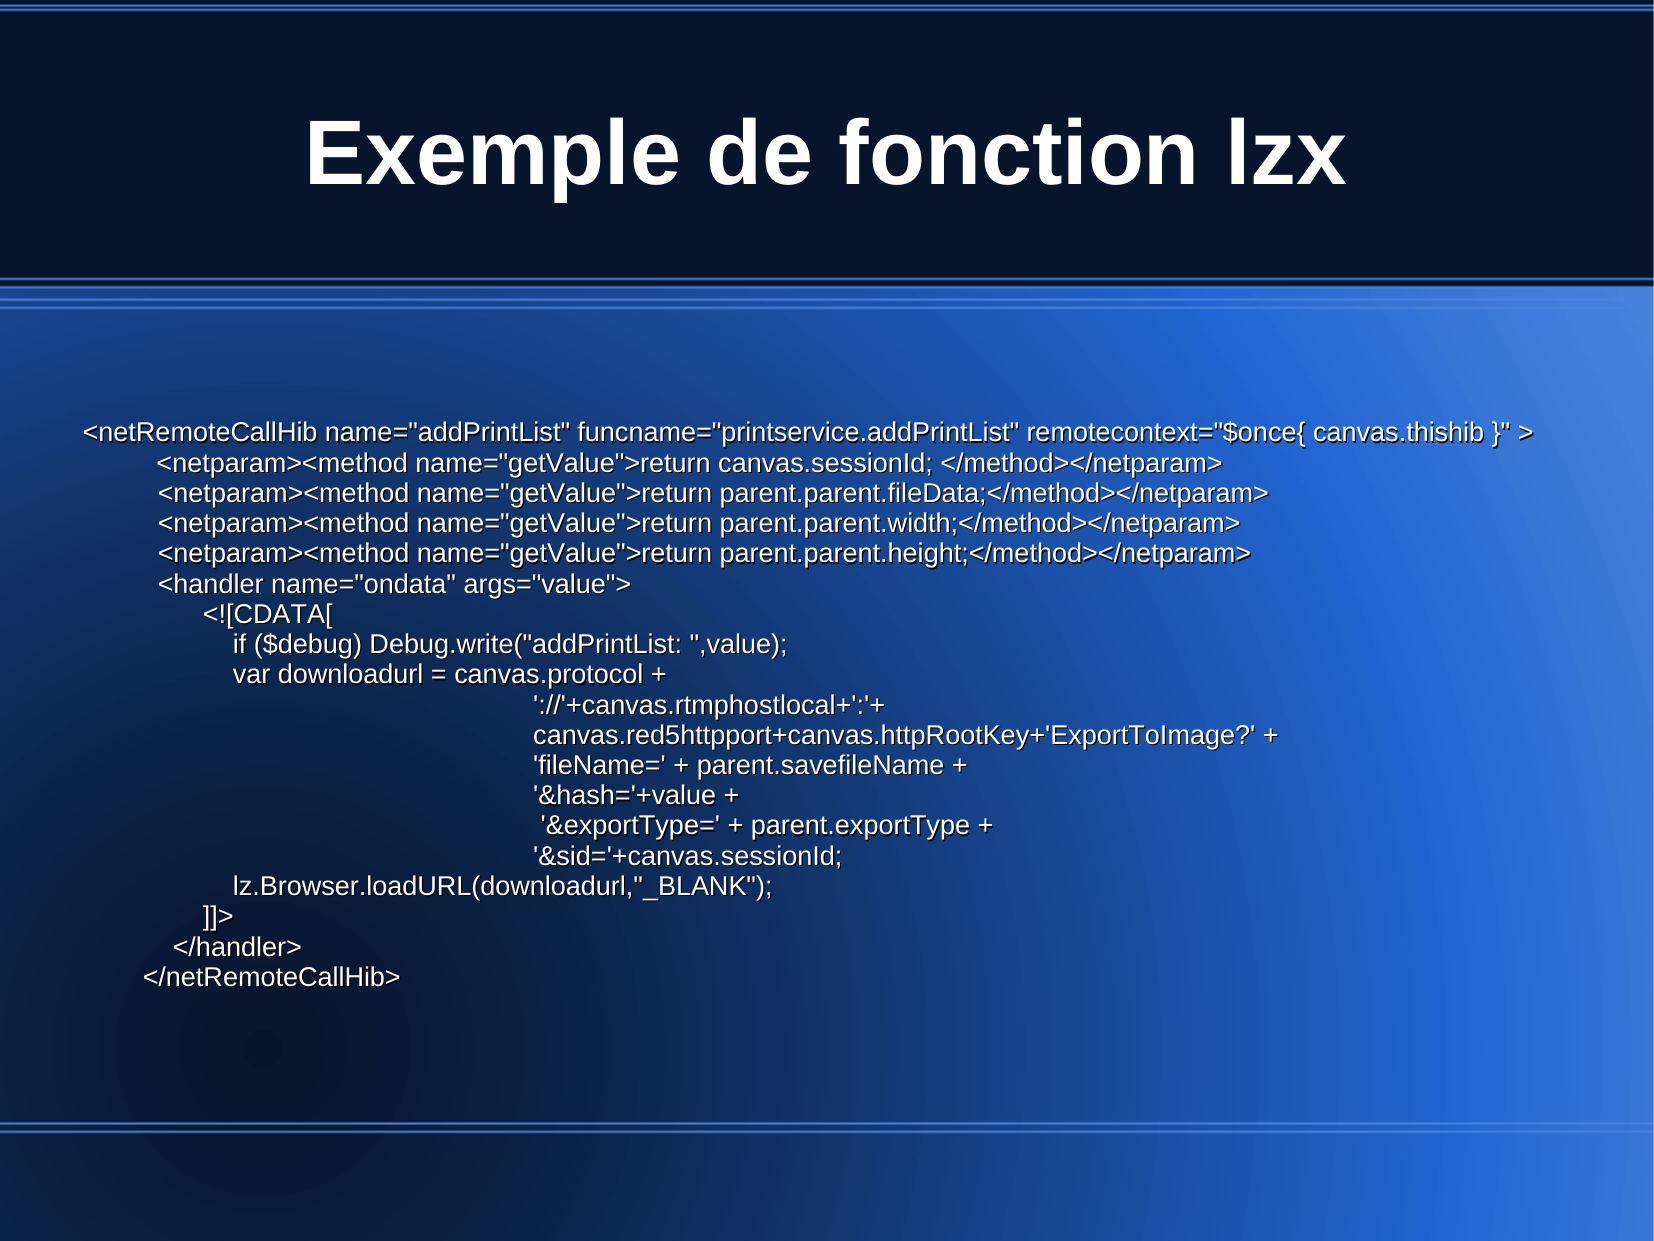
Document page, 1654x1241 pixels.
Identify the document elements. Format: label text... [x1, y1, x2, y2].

picture [0, 0, 1654, 1241]
title Exemple de fonction lzx [82, 49, 1571, 257]
list <netRemoteCallHib name="addPrintList" funcname="printservice.addPrintList" remotecontext="$once{ canvas.thishib }" > <netparam><method name="getValue">return canvas.sessionId; </method></netparam> <netparam><method name="getValue">return parent.parent.fileData;</method></netparam> <netparam><method name="getValue">return parent.parent.width;</method></netparam> <netparam><method name="getValue">return parent.parent.height;</method></netparam> <handler name="ondata" args="value"> <![CDATA[ if ($debug) Debug.write("addPrintList: ",value); var downloadurl = canvas.protocol + '://'+canvas.rtmphostlocal+':'+ canvas.red5httpport+canvas.httpRootKey+'ExportToImage?' + 'fileName=' + parent.savefileName + '&hash='+value + '&exportType=' + parent.exportType + '&sid='+canvas.sessionId; lz.Browser.loadURL(downloadurl,"_BLANK"); ]]> </handler> </netRemoteCallHib> [82, 355, 1571, 1075]
